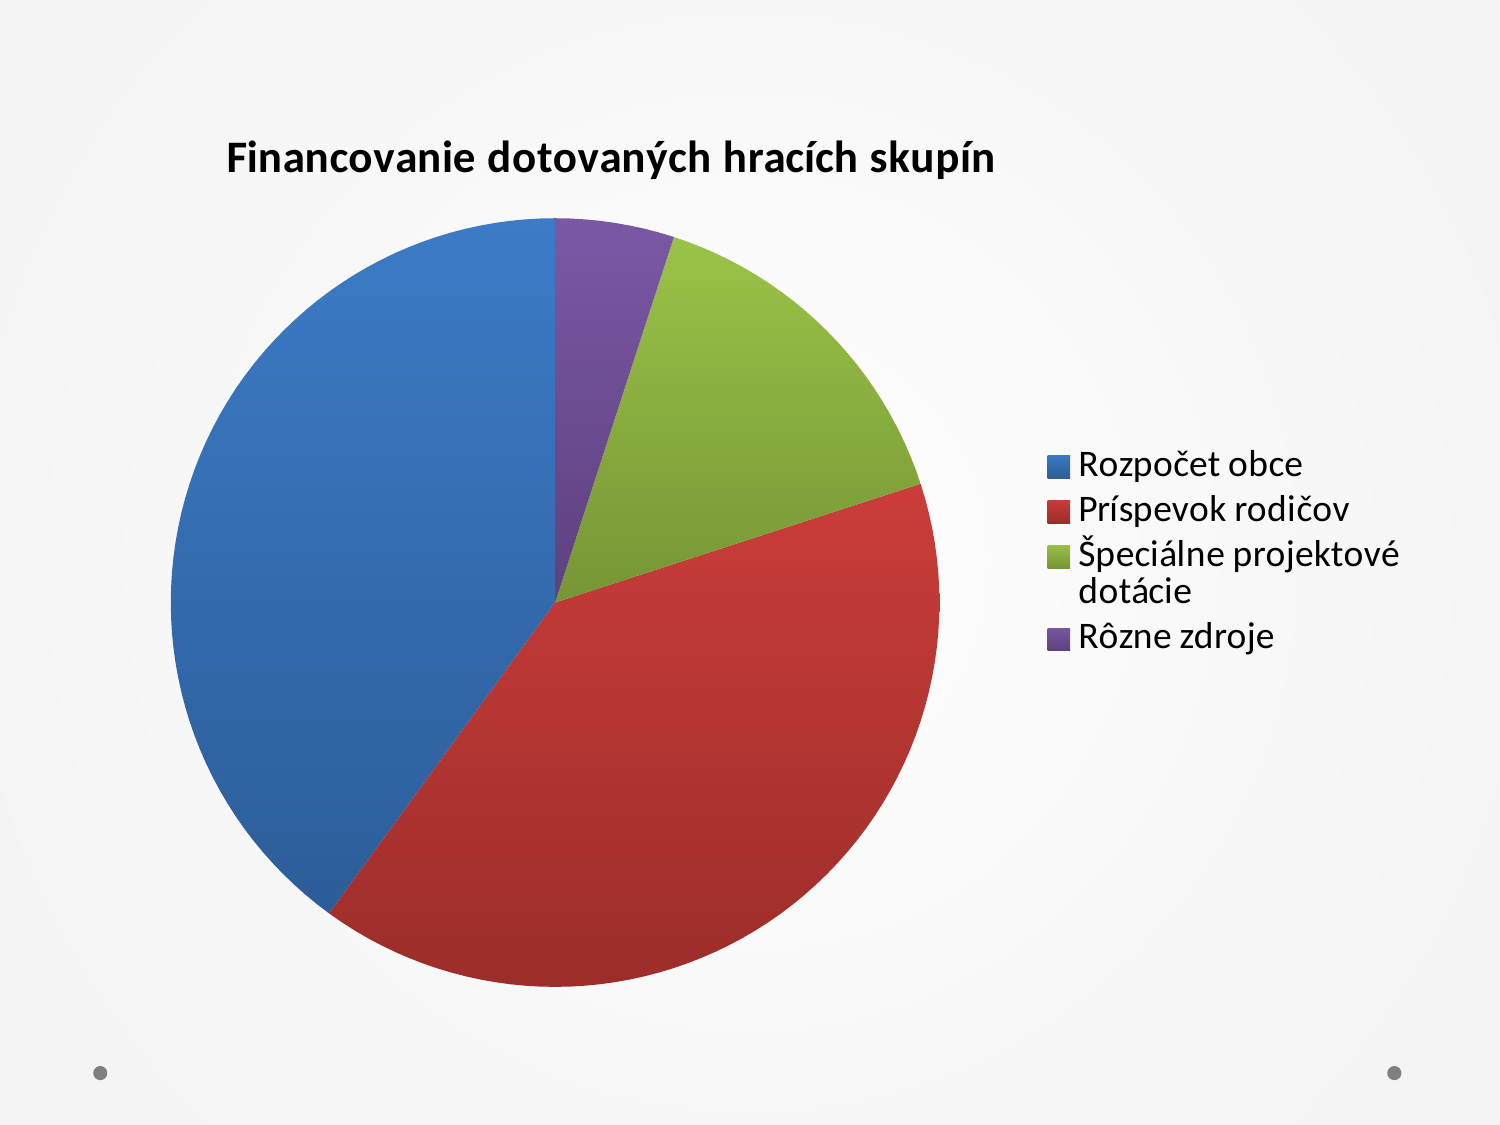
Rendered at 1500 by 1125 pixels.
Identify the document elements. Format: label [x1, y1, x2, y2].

chart [75, 101, 1426, 1005]
